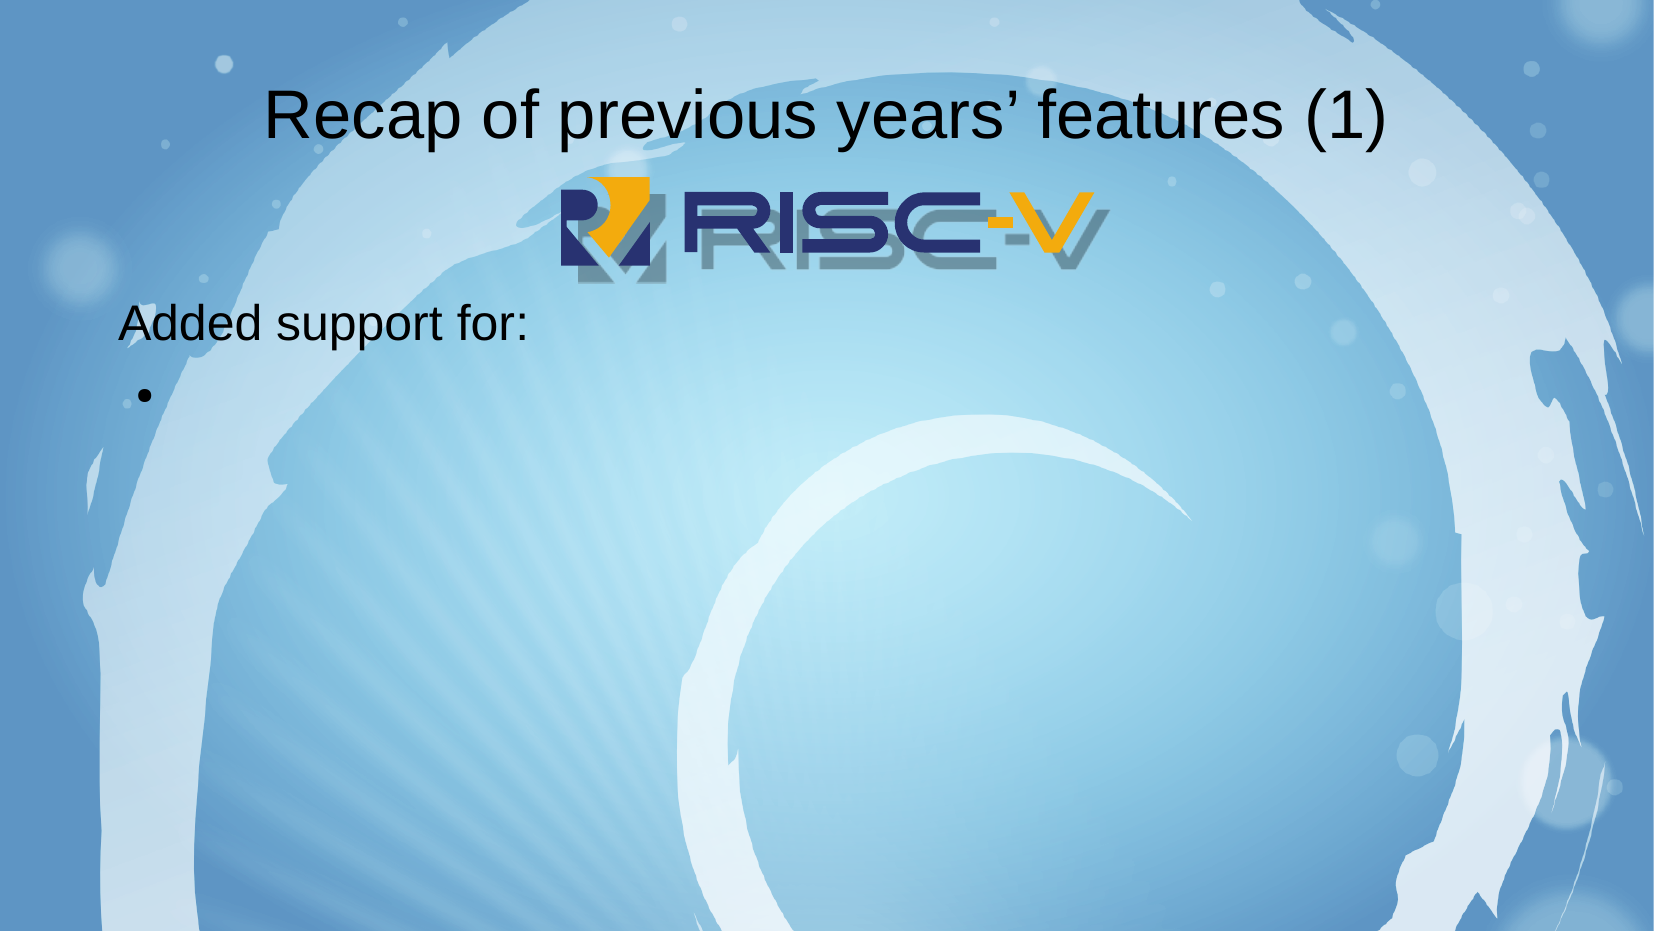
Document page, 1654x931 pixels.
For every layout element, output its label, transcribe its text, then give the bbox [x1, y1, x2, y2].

list Added support for: [118, 295, 1536, 832]
picture [0, 0, 1654, 931]
title Recap of previous years’ features (1) [118, 37, 1536, 193]
